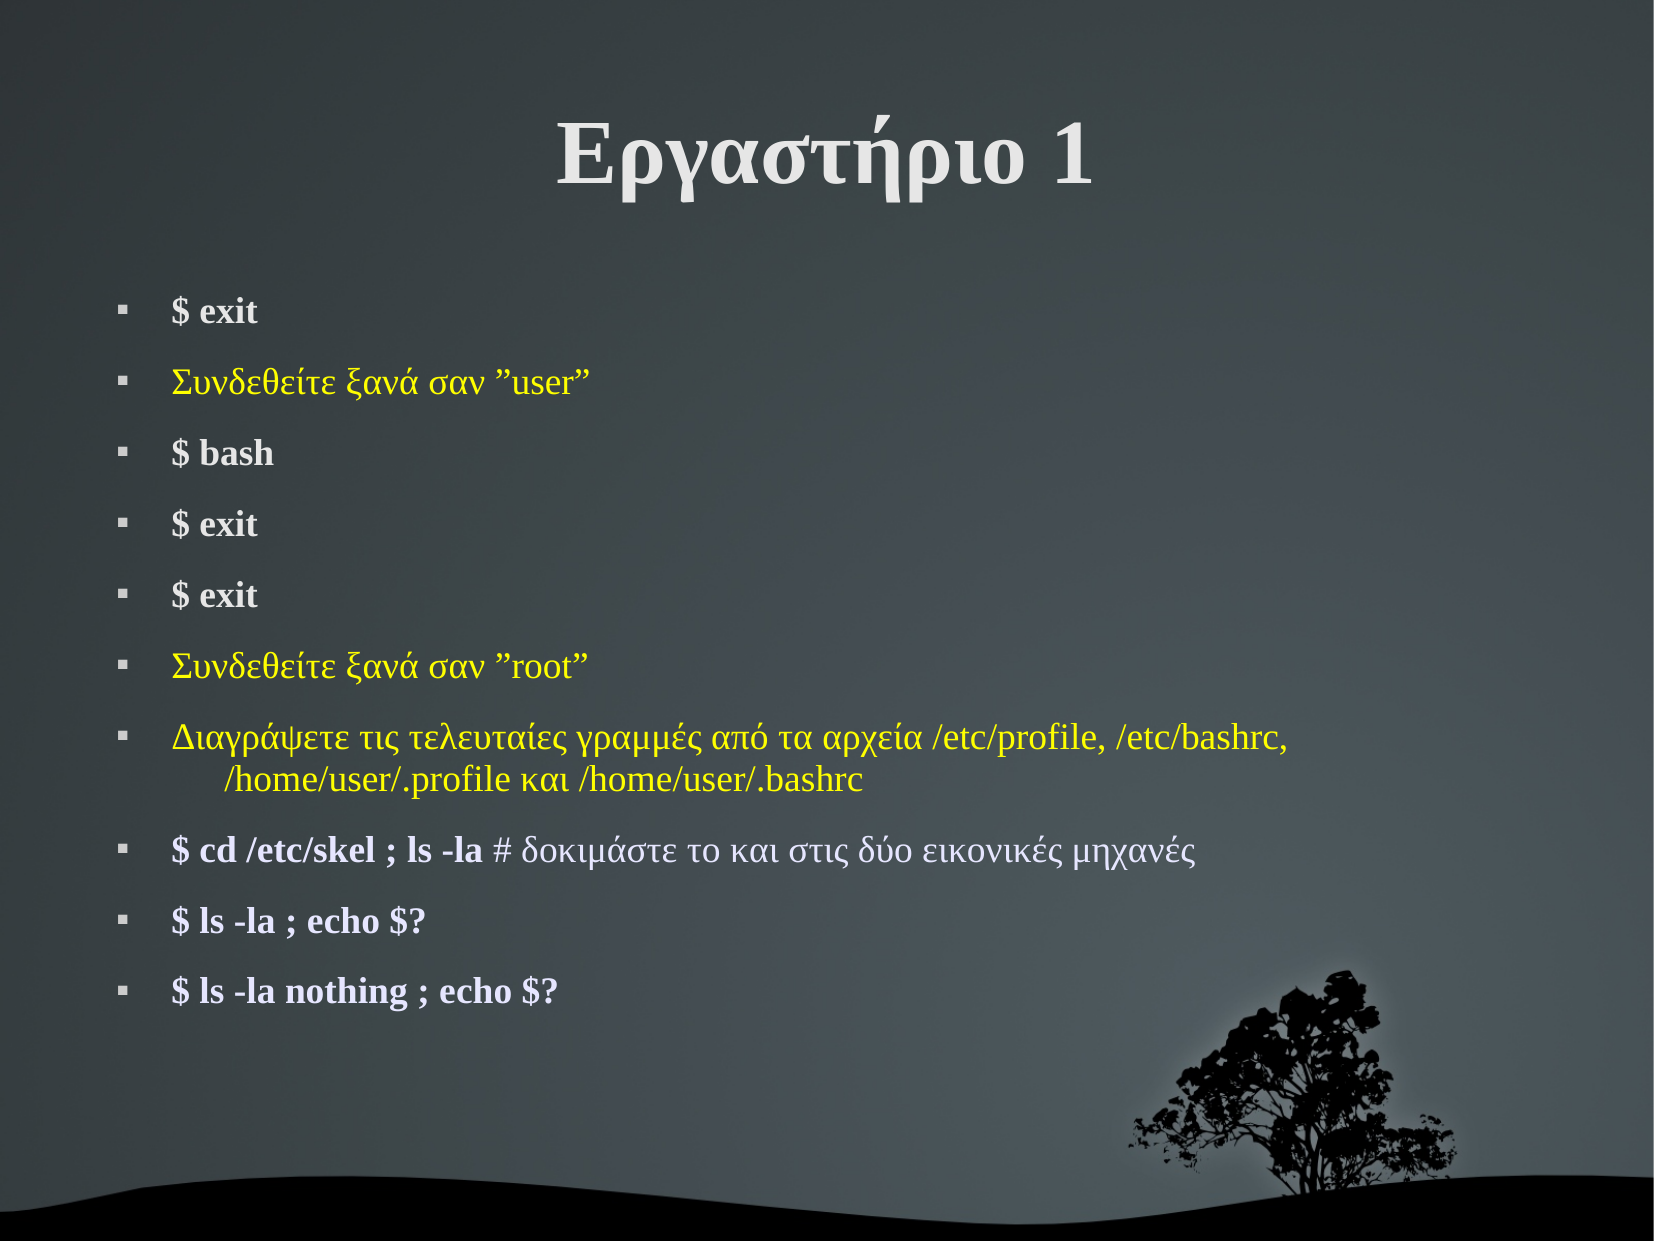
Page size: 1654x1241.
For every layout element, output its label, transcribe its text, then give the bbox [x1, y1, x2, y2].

picture [0, 0, 1654, 1241]
list $ exit Συνδεθείτε ξανά σαν ”user” $ bash $ exit $ exit Συνδεθείτε ξανά σαν ”root” Διαγράψετε τις τελευταίες γραμμές από τα αρχεία /etc/profile, /etc/bashrc, /home/user/.profile και /home/user/.bashrc $ cd /etc/skel ; ls -la # δοκιμάστε το και στις δύο εικονικές μηχανές $ ls -la ; echo $? $ ls -la nothing ; echo $? [82, 290, 1571, 1109]
title Εργαστήριο 1 [82, 49, 1571, 257]
